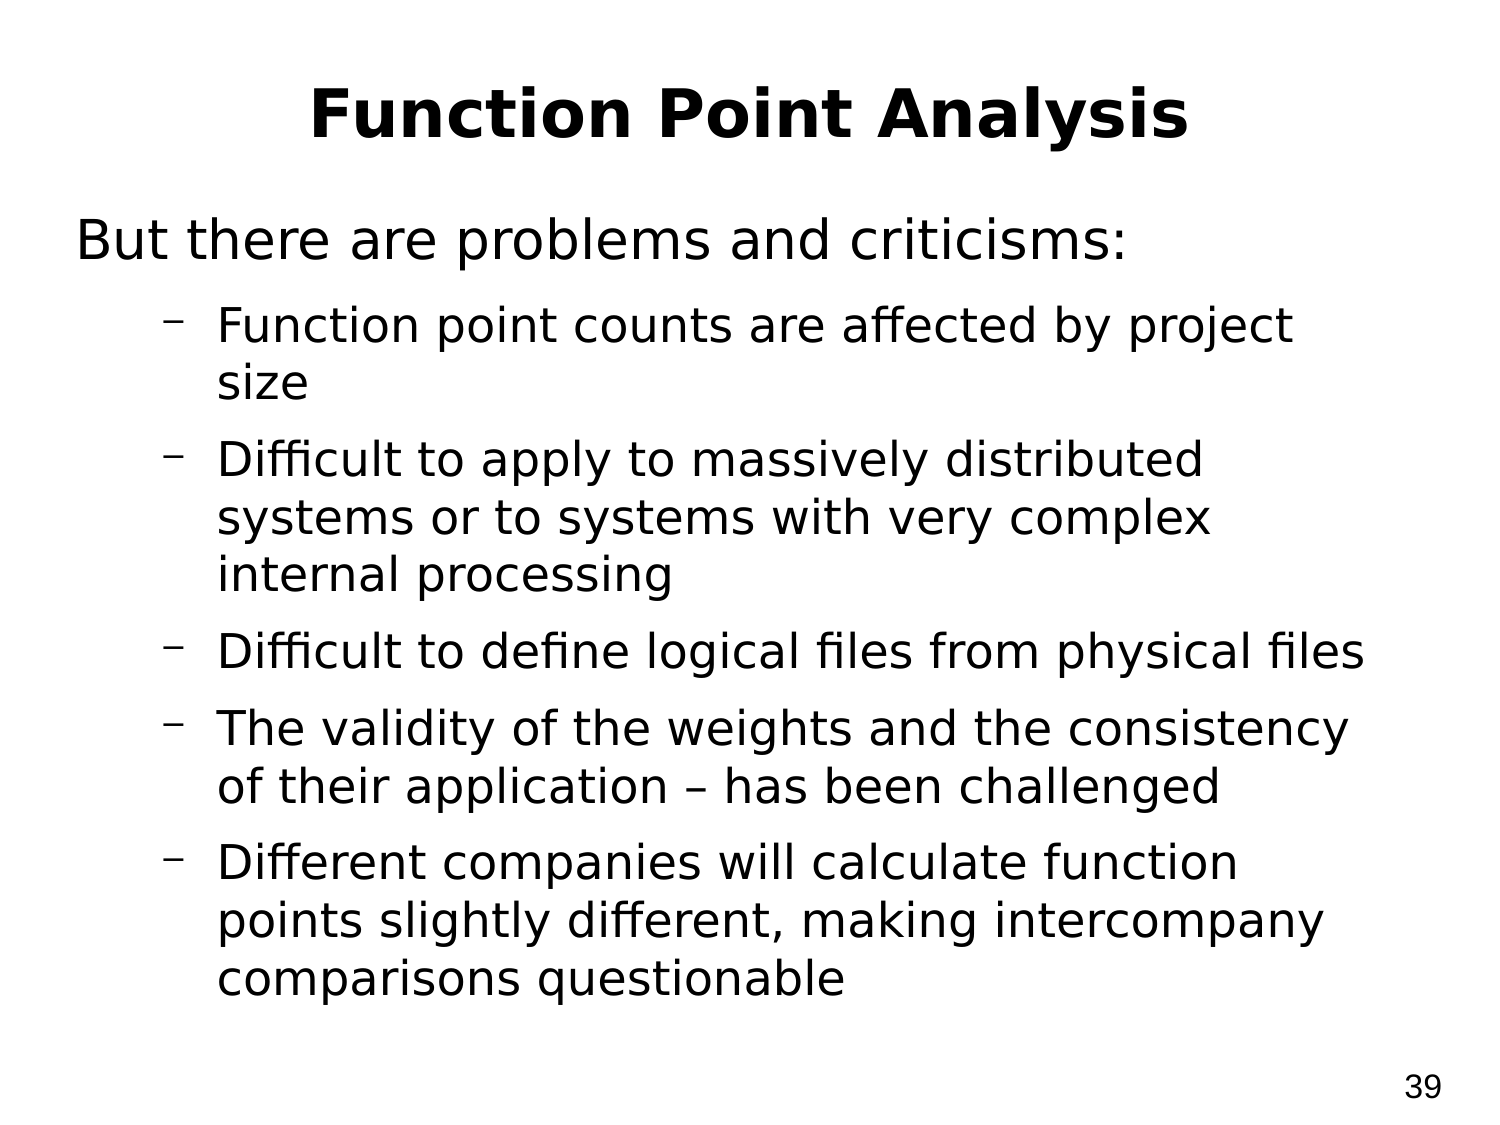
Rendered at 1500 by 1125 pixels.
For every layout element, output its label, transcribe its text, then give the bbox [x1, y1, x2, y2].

title Function Point Analysis [75, 44, 1425, 177]
list But there are problems and criticisms: Function point counts are affected by project size Difficult to apply to massively distributed systems or to systems with very complex internal processing Difficult to define logical files from physical files The validity of the weights and the consistency of their application – has been challenged Different companies will calculate function points slightly different, making intercompany comparisons questionable [75, 204, 1395, 1075]
